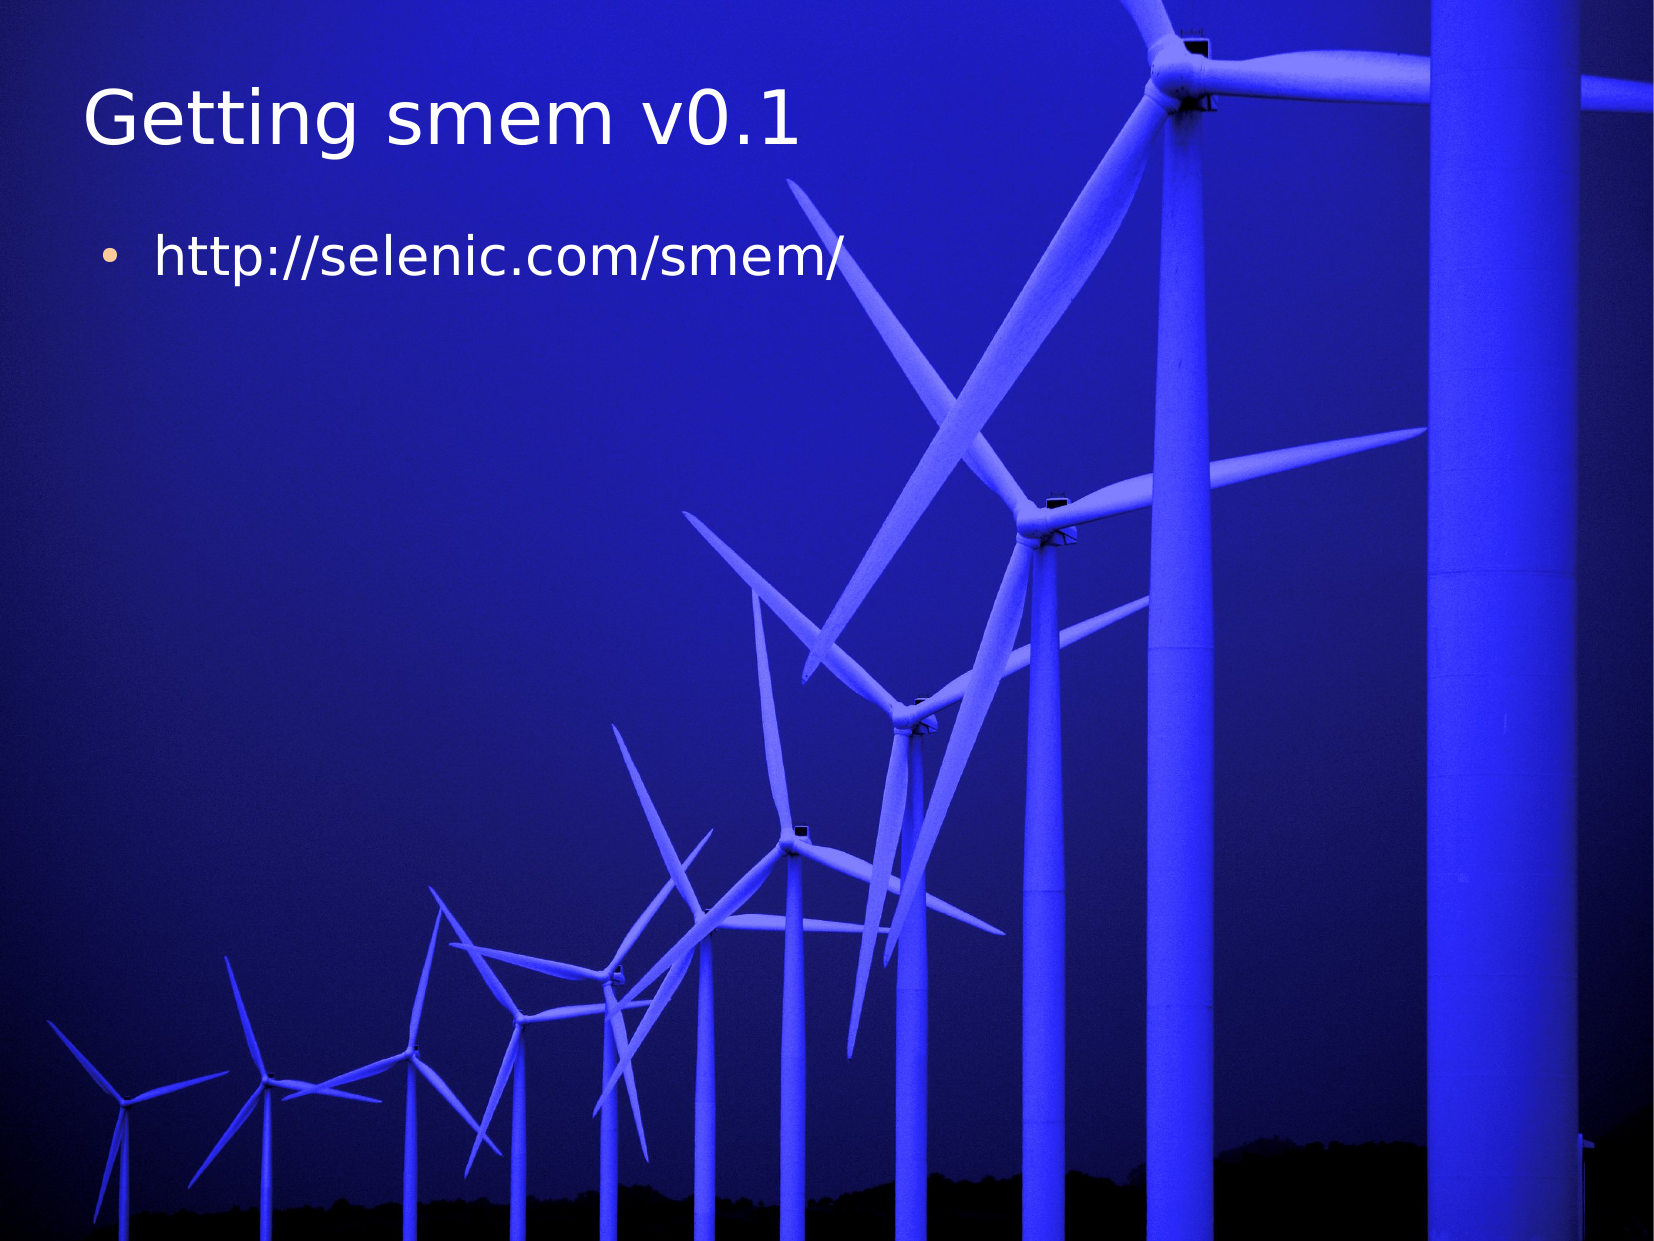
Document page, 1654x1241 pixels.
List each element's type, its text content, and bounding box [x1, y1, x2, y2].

title Getting smem v0.1 [82, 49, 1571, 188]
picture [0, 0, 1654, 1241]
list http://selenic.com/smem/ [82, 225, 1571, 1094]
